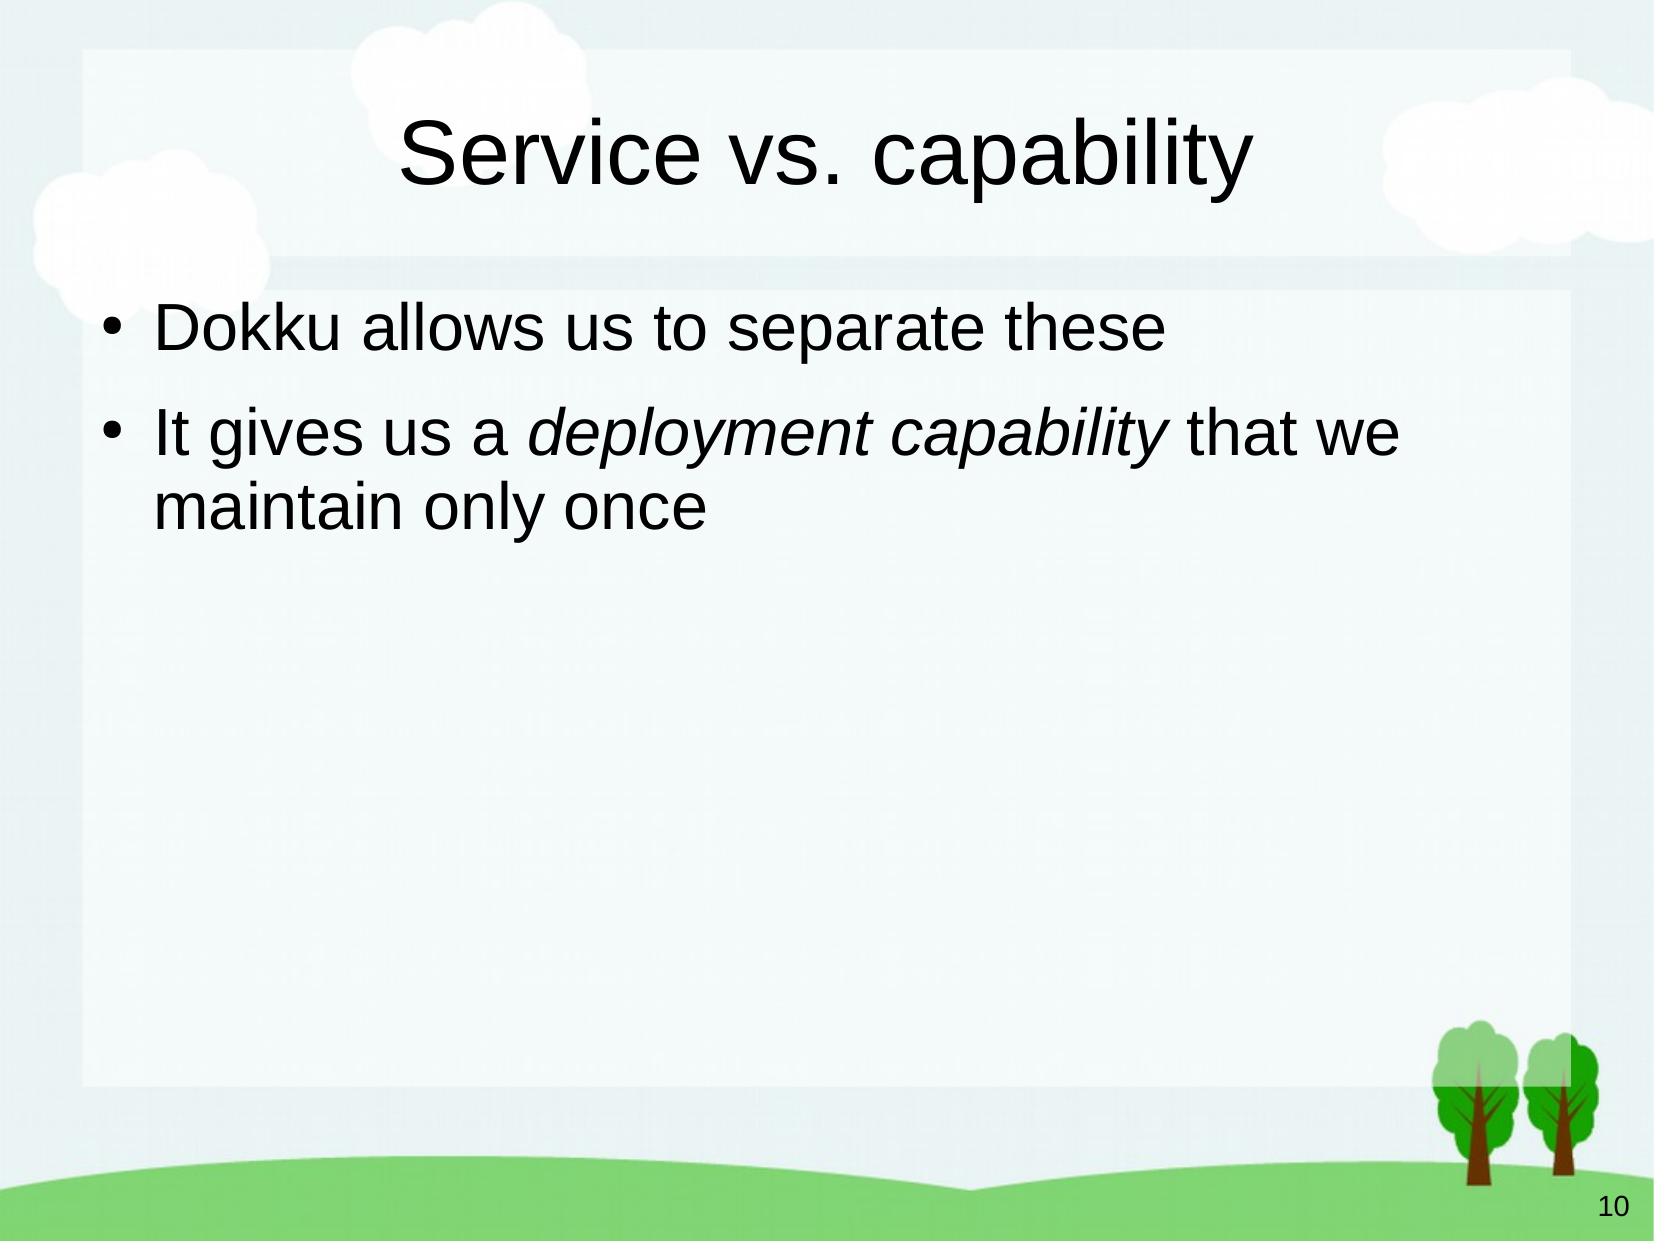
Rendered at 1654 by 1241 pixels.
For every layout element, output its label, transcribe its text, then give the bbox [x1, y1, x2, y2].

list Dokku allows us to separate these It gives us a deployment capability that we maintain only once [82, 290, 1571, 1087]
title Service vs. capability [82, 49, 1571, 257]
picture [0, 0, 1654, 1241]
